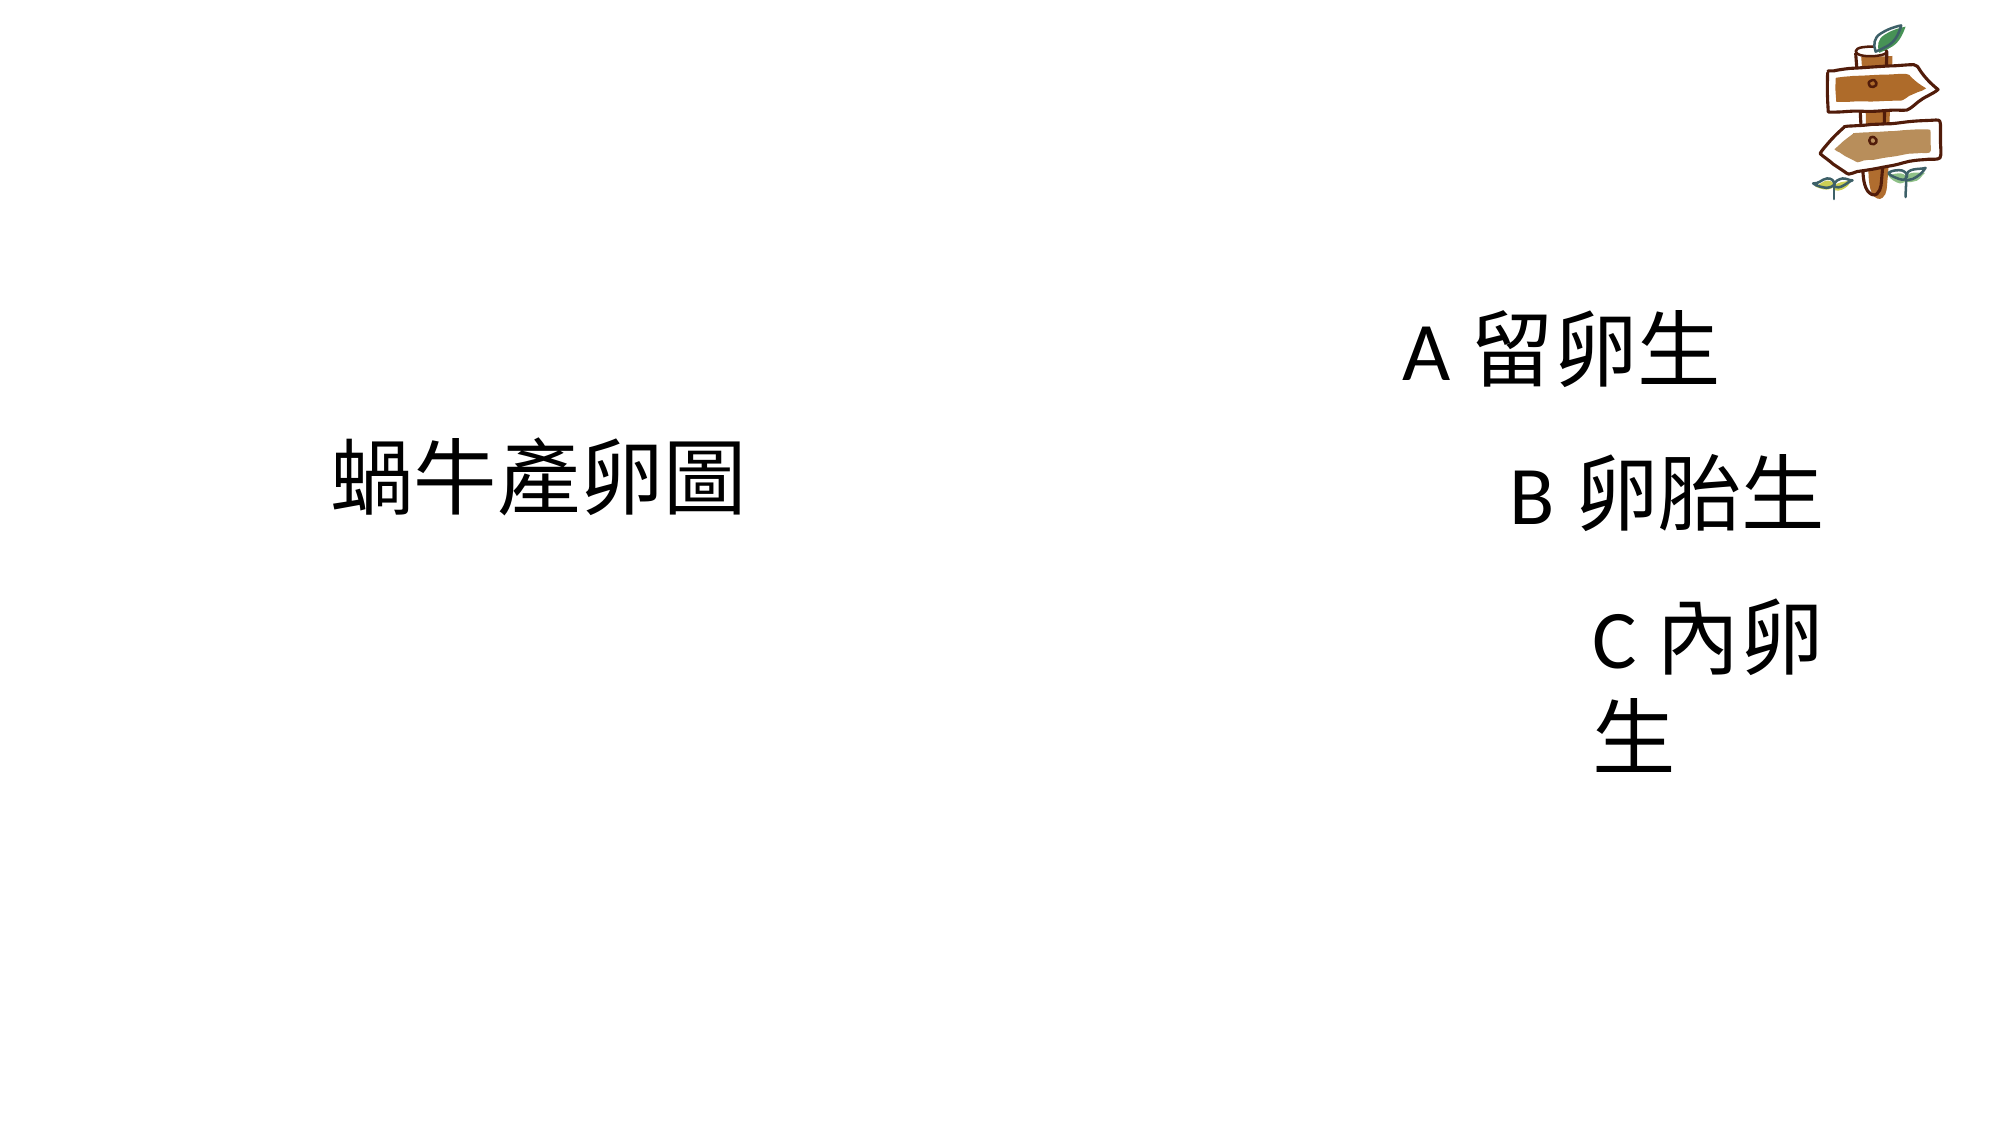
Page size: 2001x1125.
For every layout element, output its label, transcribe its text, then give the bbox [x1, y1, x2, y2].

text_box C內卵生 [1577, 577, 1908, 695]
text_box A留卵生 [1387, 289, 1743, 406]
picture [1811, 24, 1944, 201]
text_box 蝸牛產卵圖 [315, 417, 869, 534]
text_box B卵胎生 [1494, 433, 1871, 550]
